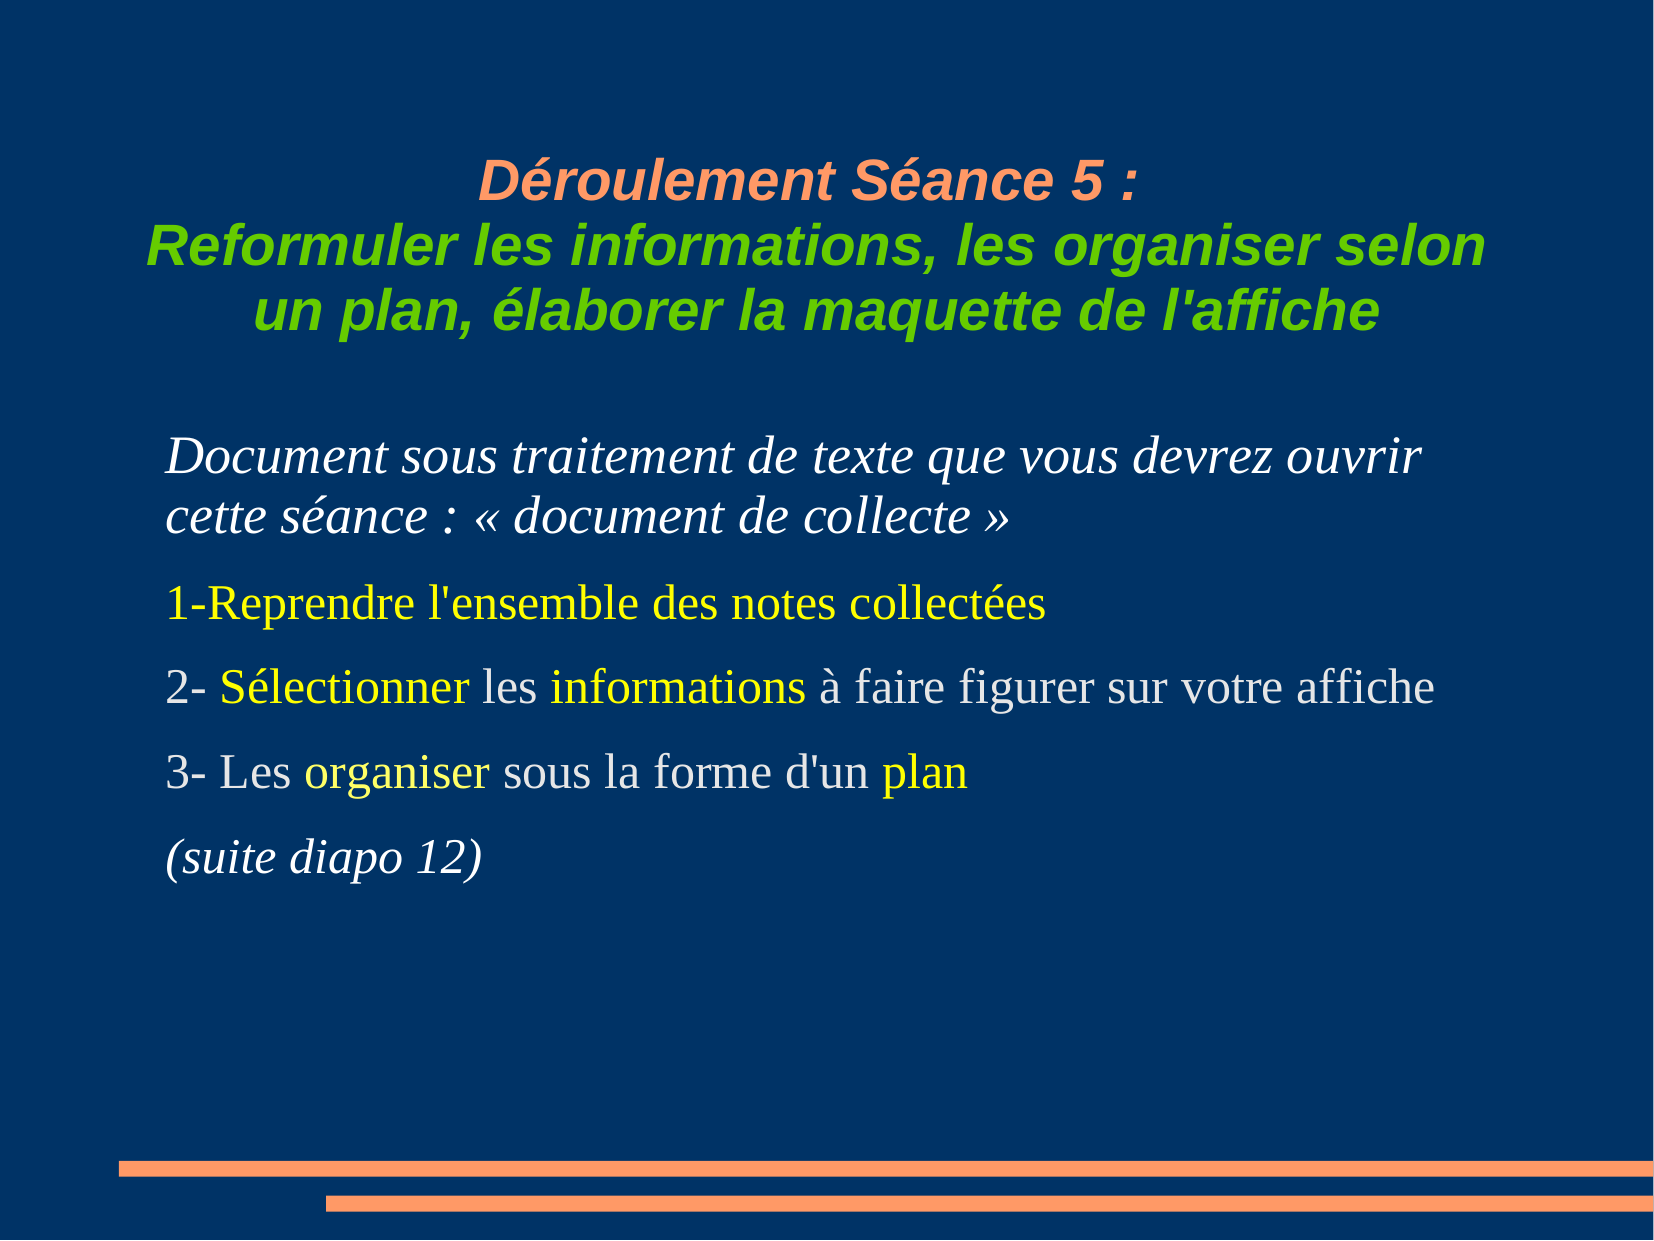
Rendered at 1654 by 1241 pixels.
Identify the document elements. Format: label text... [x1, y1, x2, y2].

list Document sous traitement de texte que vous devrez ouvrir cette séance : « document de collecte » 1-Reprendre l'ensemble des notes collectées 2- Sélectionner les informations à faire figurer sur votre affiche 3- Les organiser sous la forme d'un plan (suite diapo 12) [94, 425, 1501, 1061]
title Déroulement Séance 5 : Reformuler les informations, les organiser selon un plan, élaborer la maquette de l'affiche [111, 141, 1524, 349]
